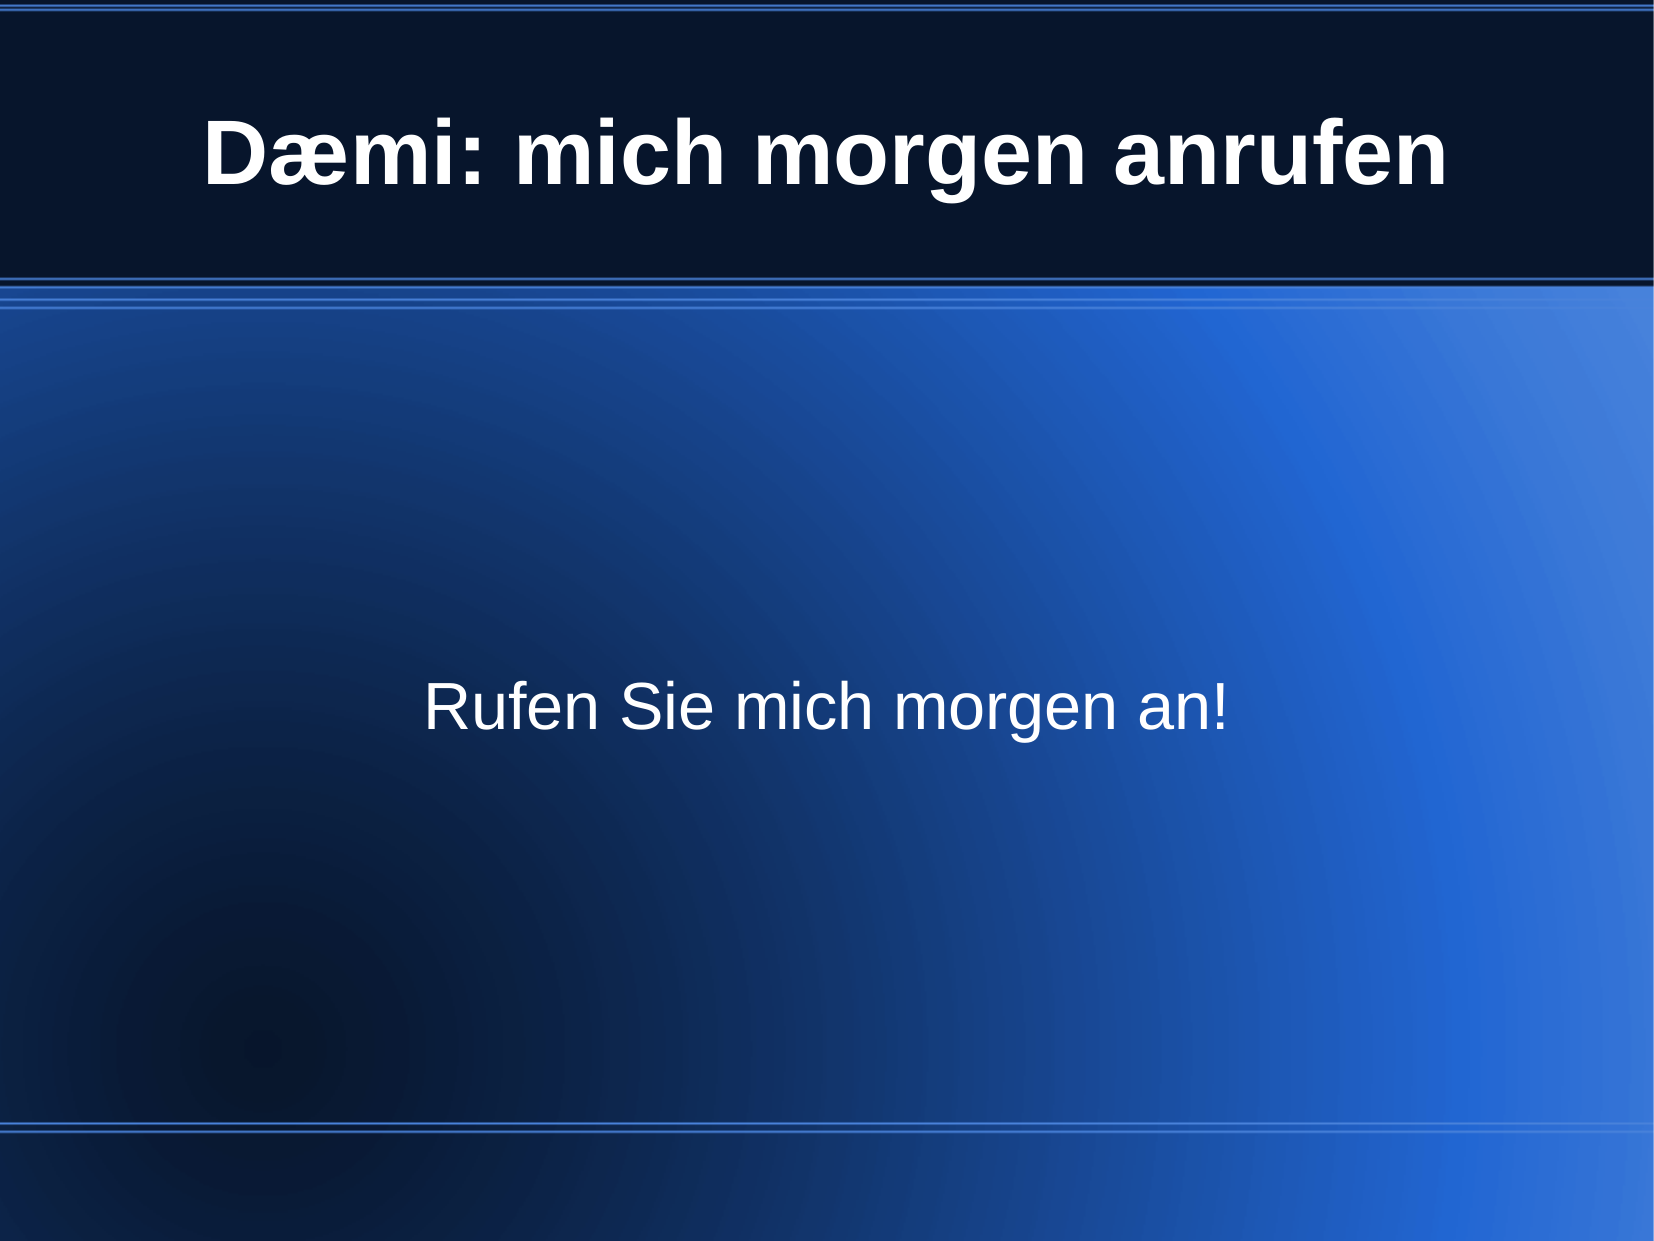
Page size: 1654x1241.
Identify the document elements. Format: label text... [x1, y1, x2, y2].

subtitle Rufen Sie mich morgen an! [82, 362, 1571, 1050]
picture [0, 0, 1654, 1241]
title Dæmi: mich morgen anrufen [82, 56, 1571, 250]
